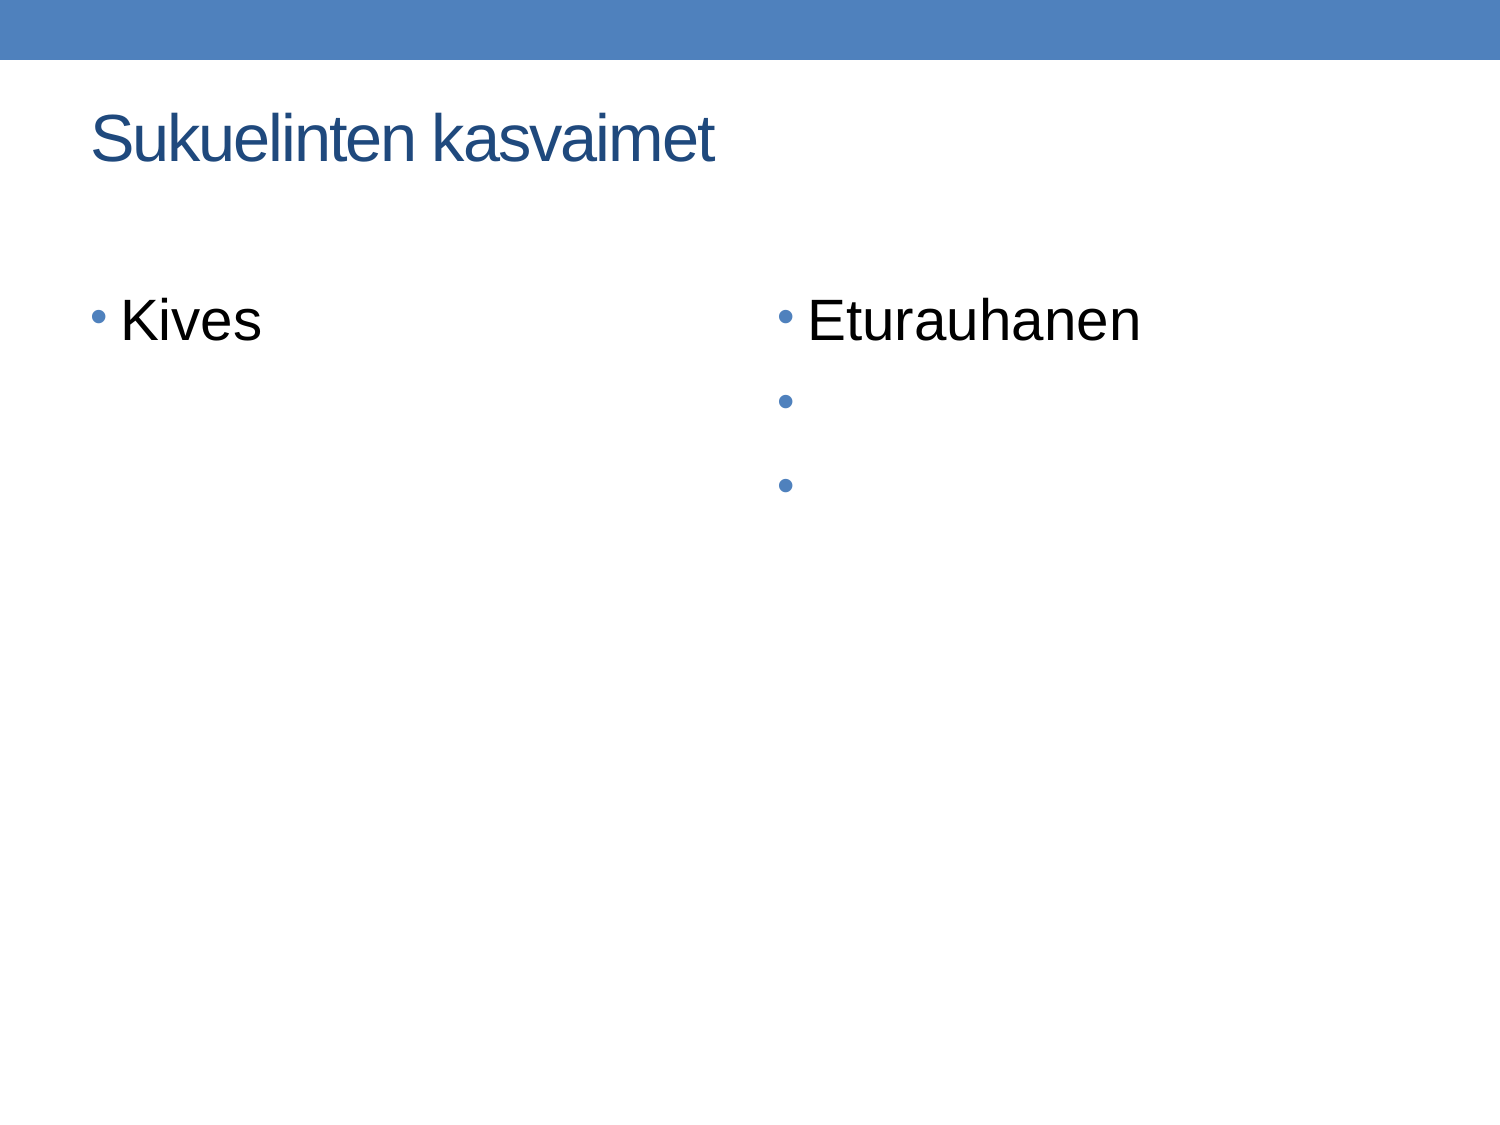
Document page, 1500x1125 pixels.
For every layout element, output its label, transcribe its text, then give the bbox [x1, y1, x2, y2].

list Eturauhanen [762, 274, 1426, 1049]
title Sukuelinten kasvaimet [75, 87, 1426, 251]
list Kives [75, 274, 738, 1049]
